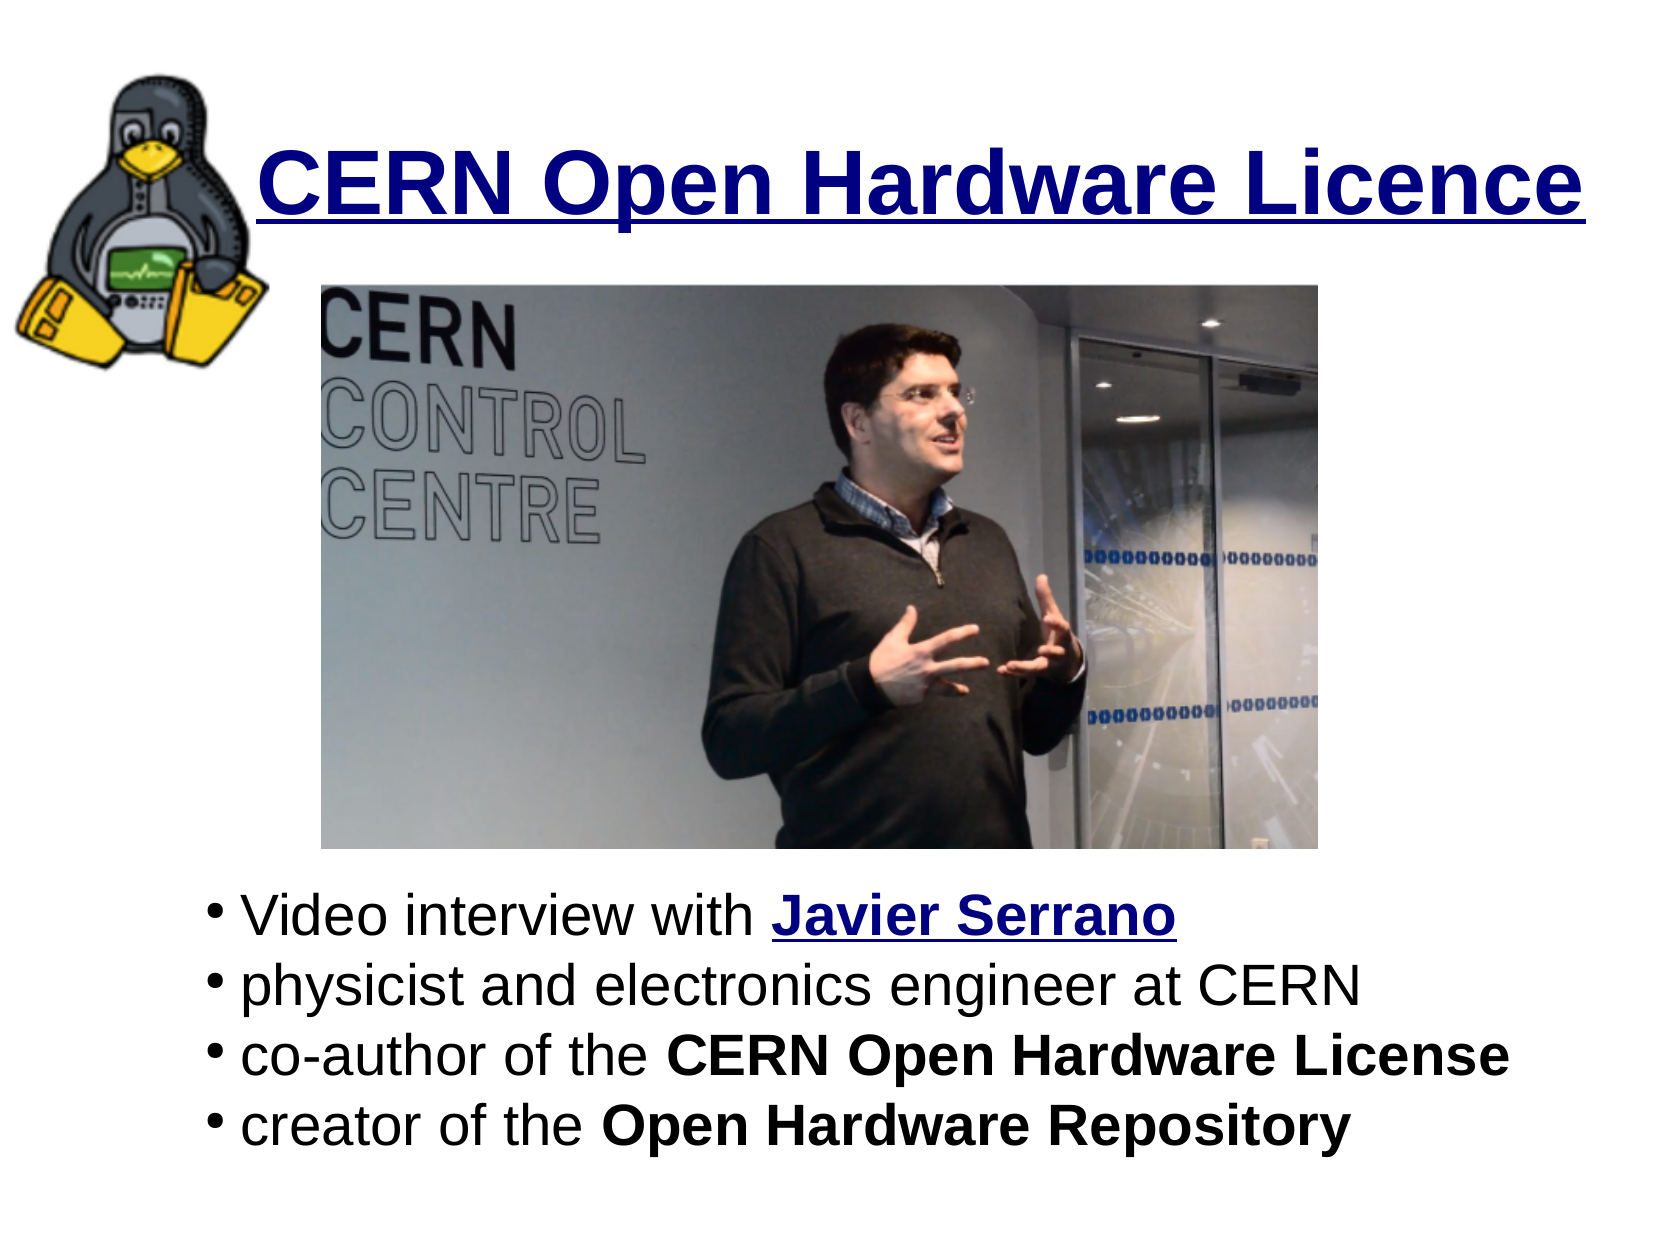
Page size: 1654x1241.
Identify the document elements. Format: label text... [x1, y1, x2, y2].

text_box Video interview with Javier Serrano physicist and electronics engineer at CERN co-author of the CERN Open Hardware License creator of the Open Hardware Repository [204, 237, 1654, 1183]
title CERN Open Hardware Licence [177, 77, 1654, 288]
picture [12, 54, 283, 384]
